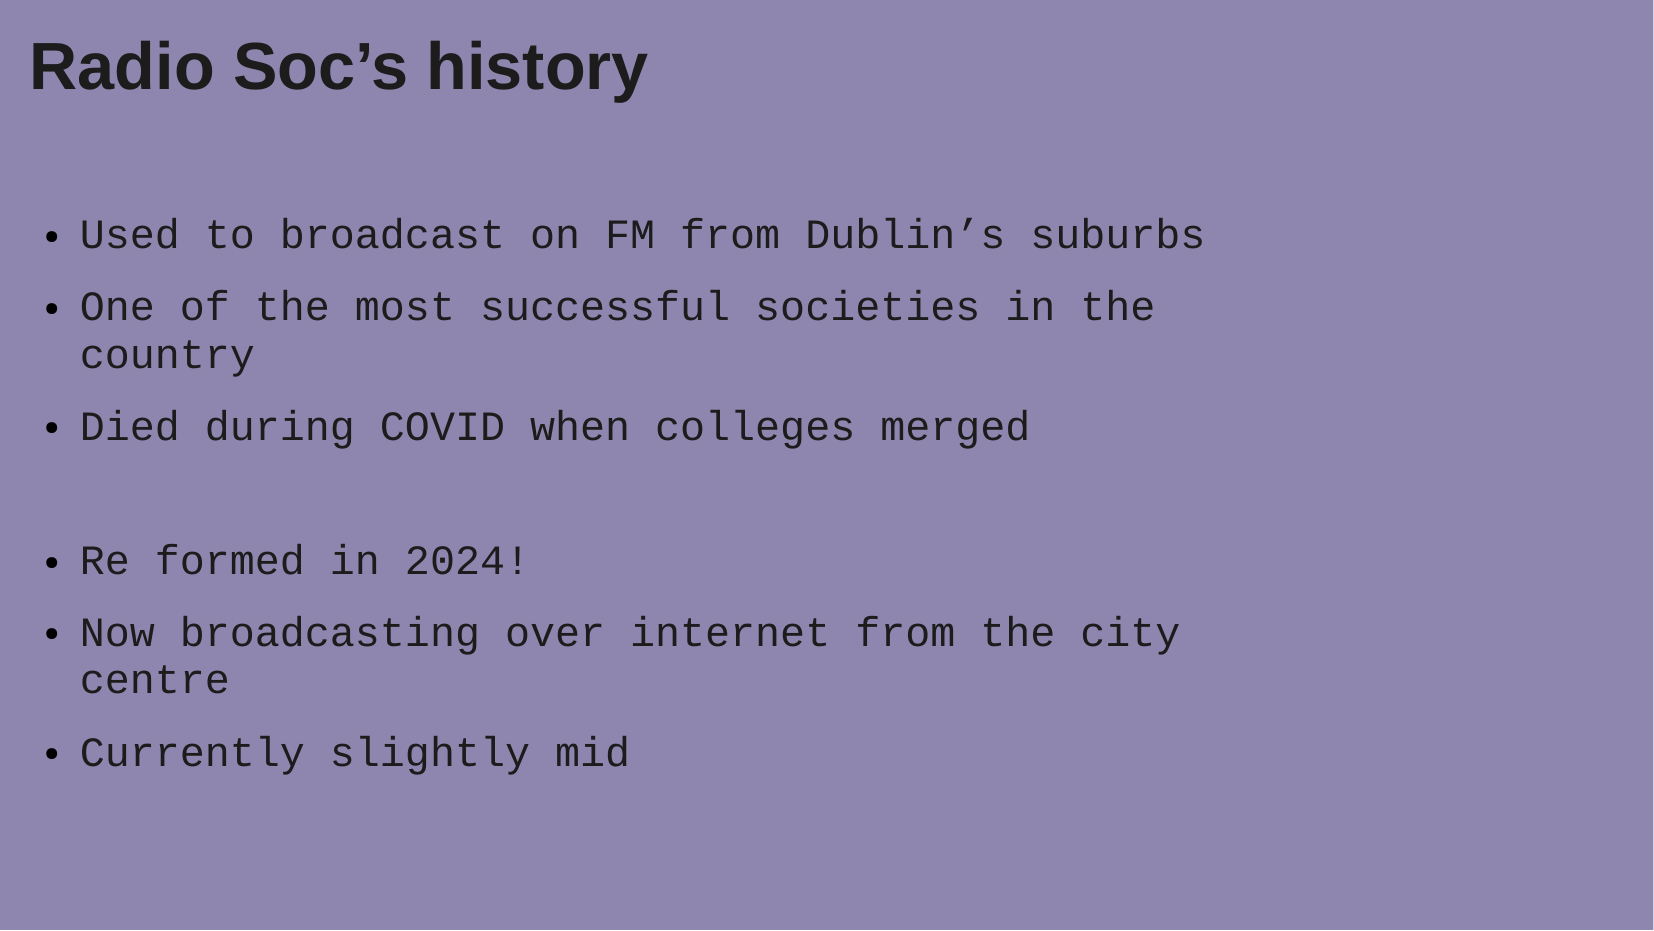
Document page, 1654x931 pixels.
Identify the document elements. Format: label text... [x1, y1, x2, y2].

title Radio Soc’s history [29, 29, 1123, 104]
text_box Used to broadcast on FM from Dublin’s suburbs One of the most successful societies in the country Died during COVID when colleges merged Re formed in 2024! Now broadcasting over internet from the city centre Currently slightly mid [29, 206, 1270, 886]
